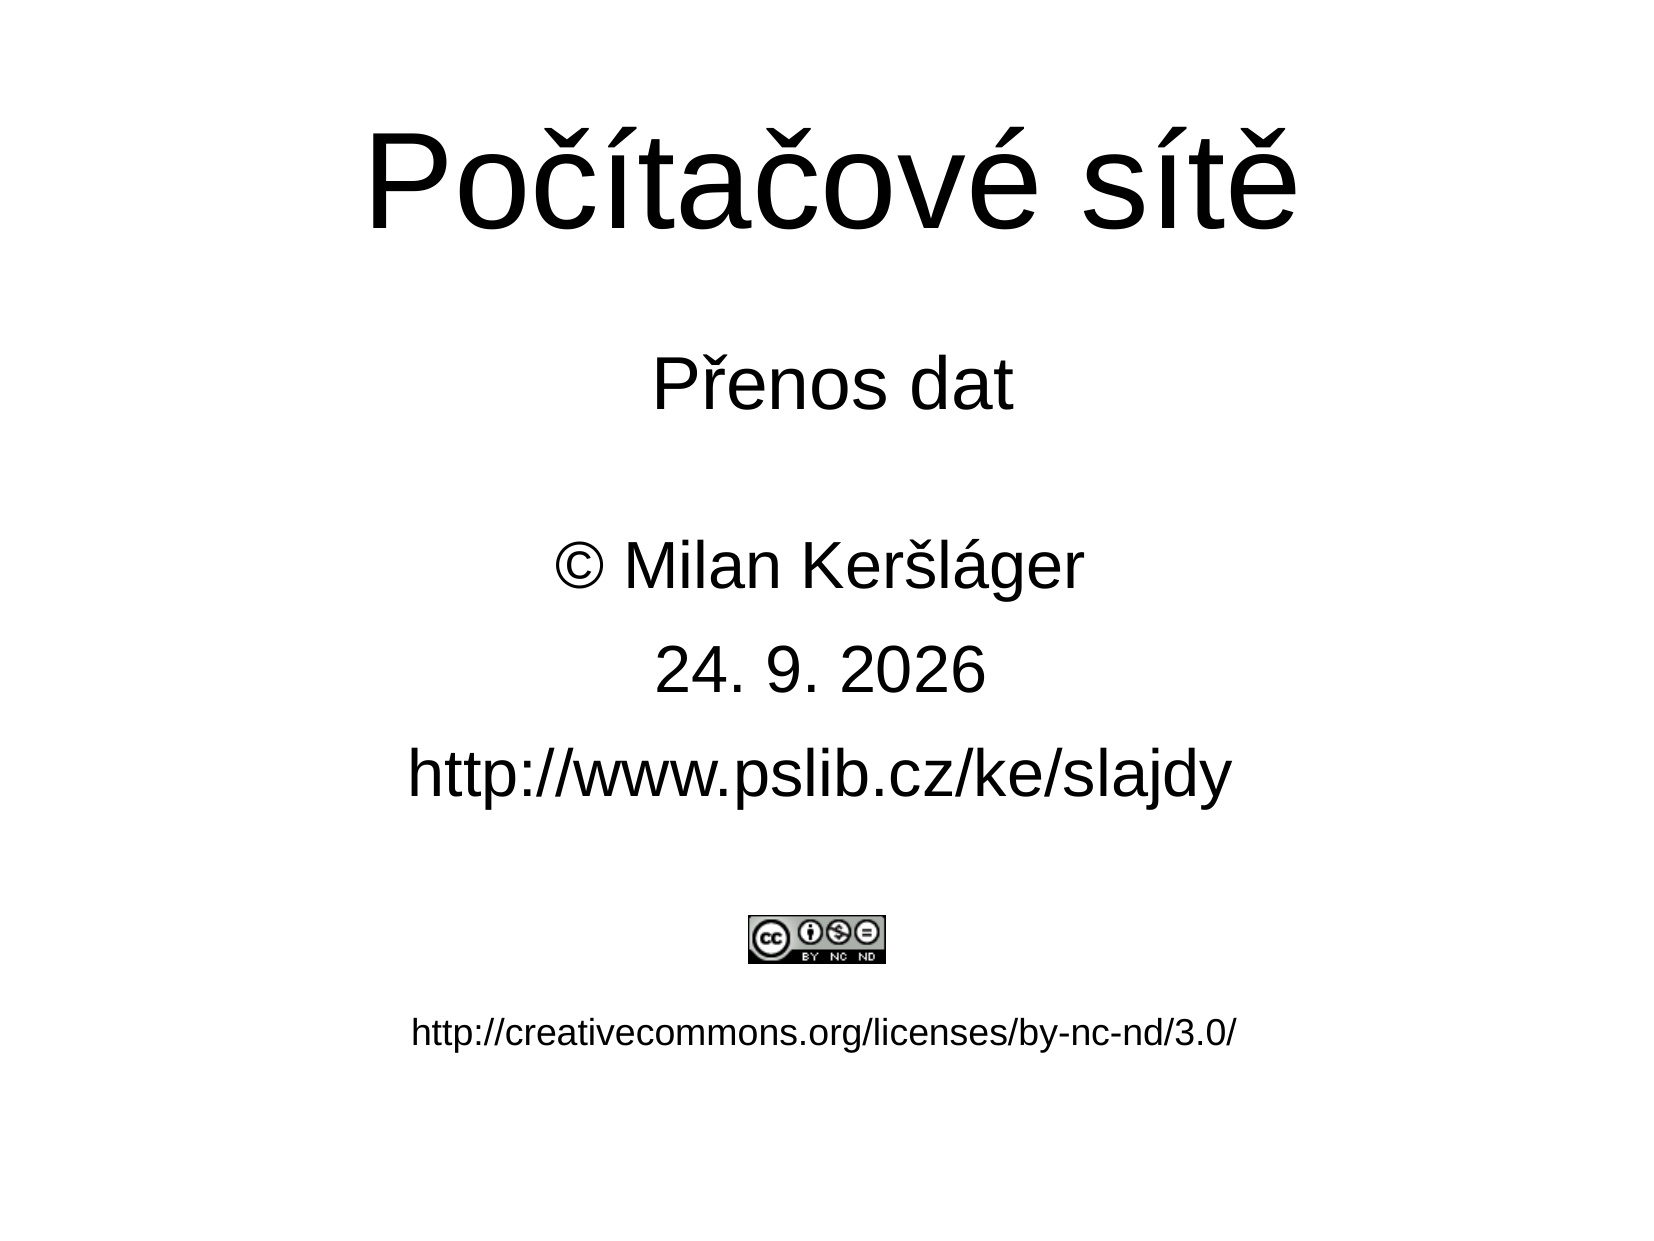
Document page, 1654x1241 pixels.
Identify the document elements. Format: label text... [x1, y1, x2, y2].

text_box http://creativecommons.org/licenses/by-nc-nd/3.0/ [337, 1003, 1312, 1061]
list © Milan Keršláger 21.9.2010 http://www.pslib.cz/ke/slajdy [76, 527, 1565, 916]
title Počítačové sítě Přenos dat [88, 50, 1577, 479]
picture [748, 915, 886, 964]
